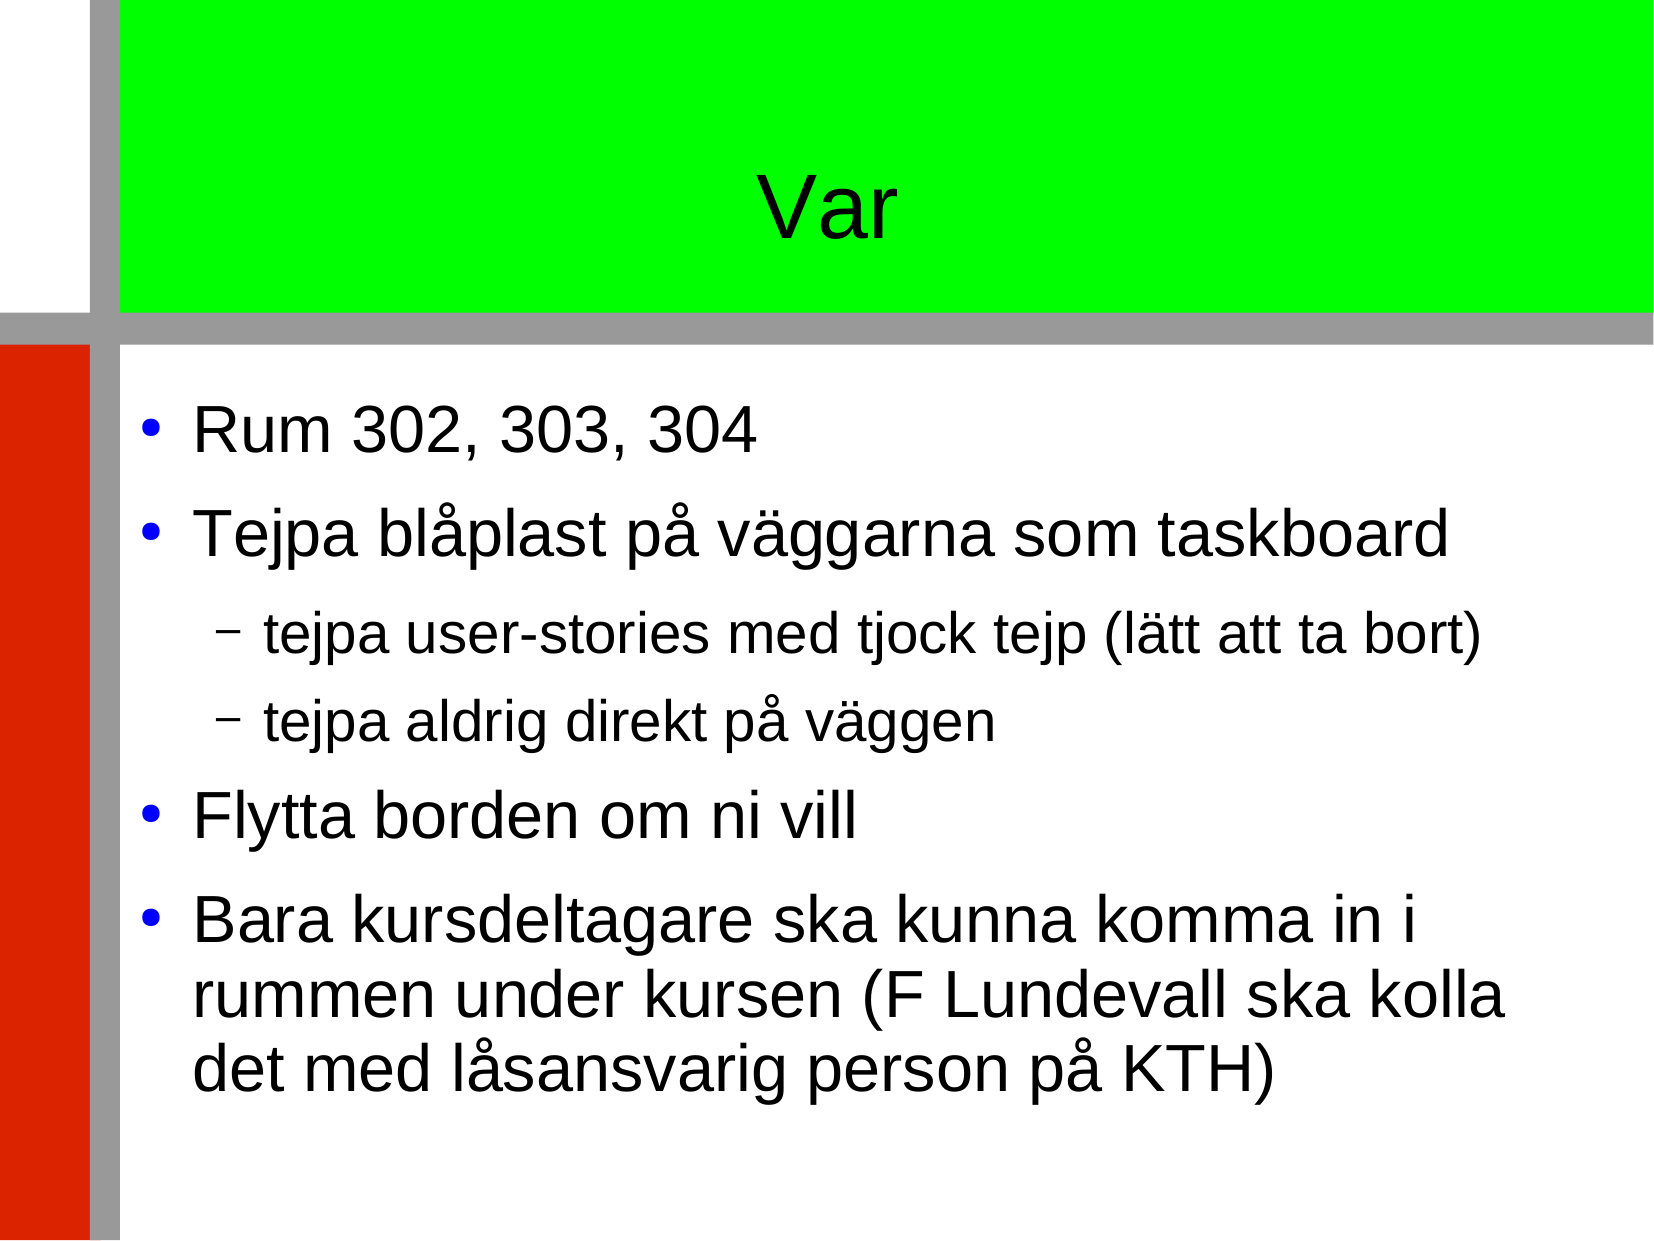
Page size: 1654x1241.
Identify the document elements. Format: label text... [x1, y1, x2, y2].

title Var [121, 102, 1534, 311]
list Rum 302, 303, 304 Tejpa blåplast på väggarna som taskboard tejpa user-stories med tjock tejp (lätt att ta bort) tejpa aldrig direkt på väggen Flytta borden om ni vill Bara kursdeltagare ska kunna komma in i rummen under kursen (F Lundevall ska kolla det med låsansvarig person på KTH) [121, 391, 1534, 1127]
